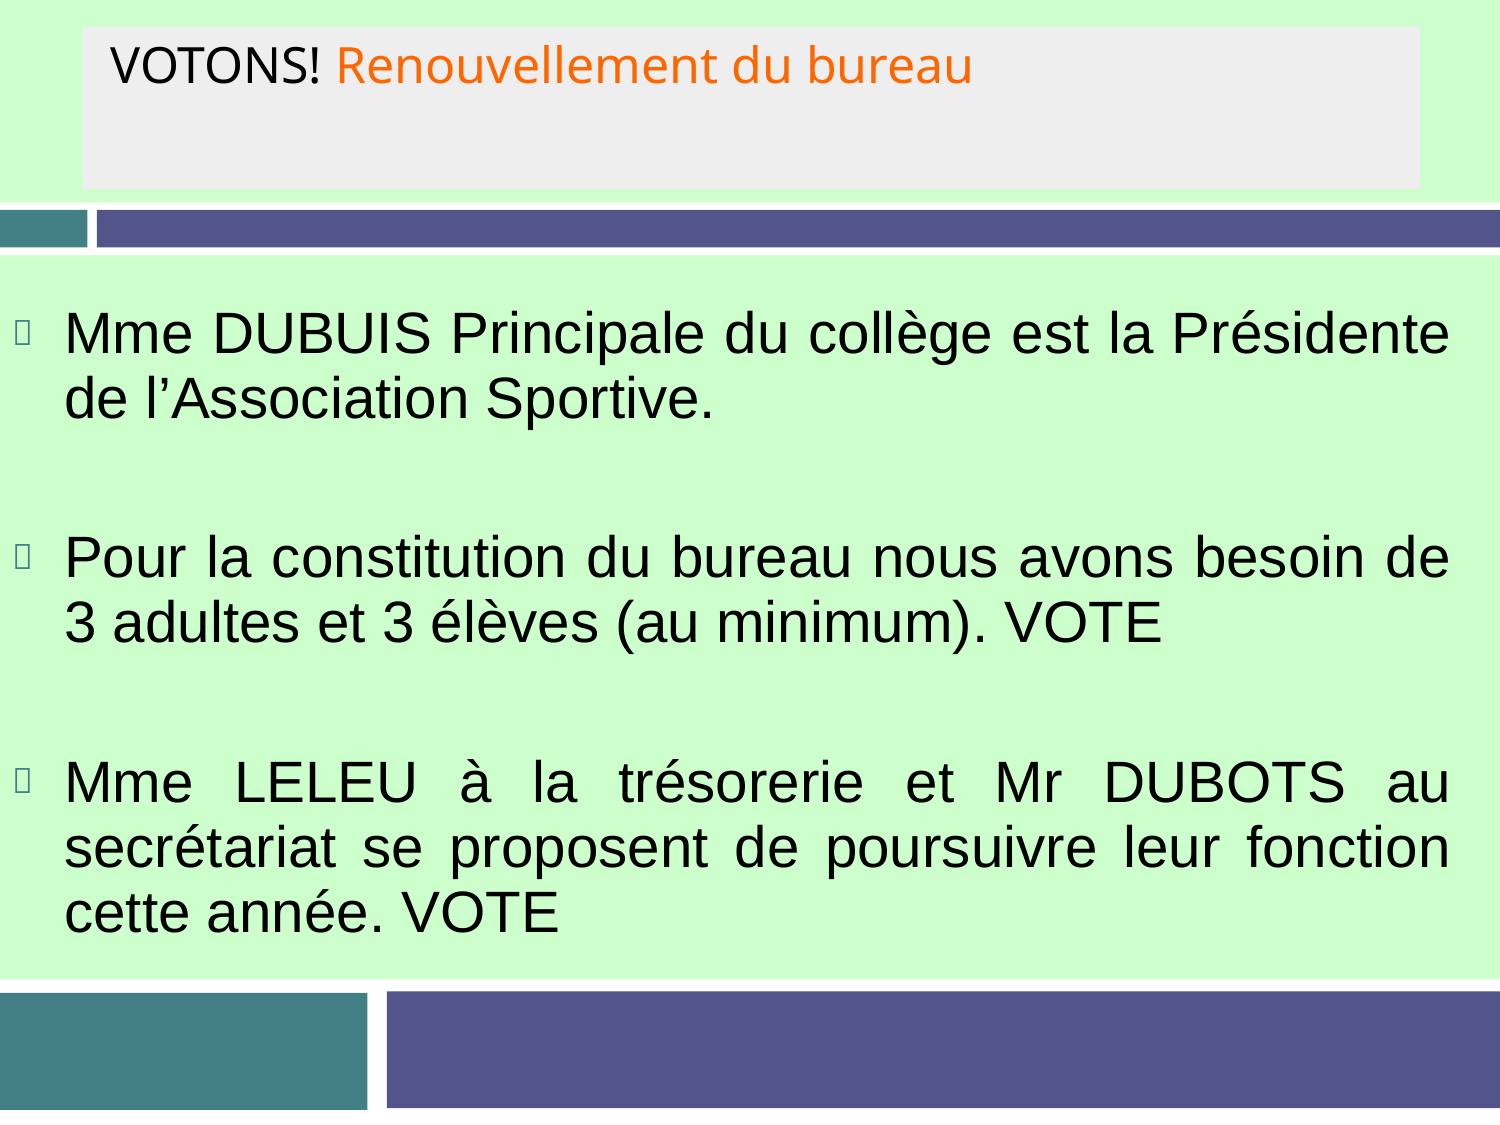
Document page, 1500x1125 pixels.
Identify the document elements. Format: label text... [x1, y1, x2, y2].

title VOTONS! Renouvellement du bureau [82, 26, 1421, 189]
subtitle Mme DUBUIS Principale du collège est la Présidente de l’Association Sportive. Pour la constitution du bureau nous avons besoin de 3 adultes et 3 élèves (au minimum). VOTE Mme LELEU à la trésorerie et Mr DUBOTS au secrétariat se proposent de poursuivre leur fonction cette année. VOTE [11, 287, 1453, 1099]
